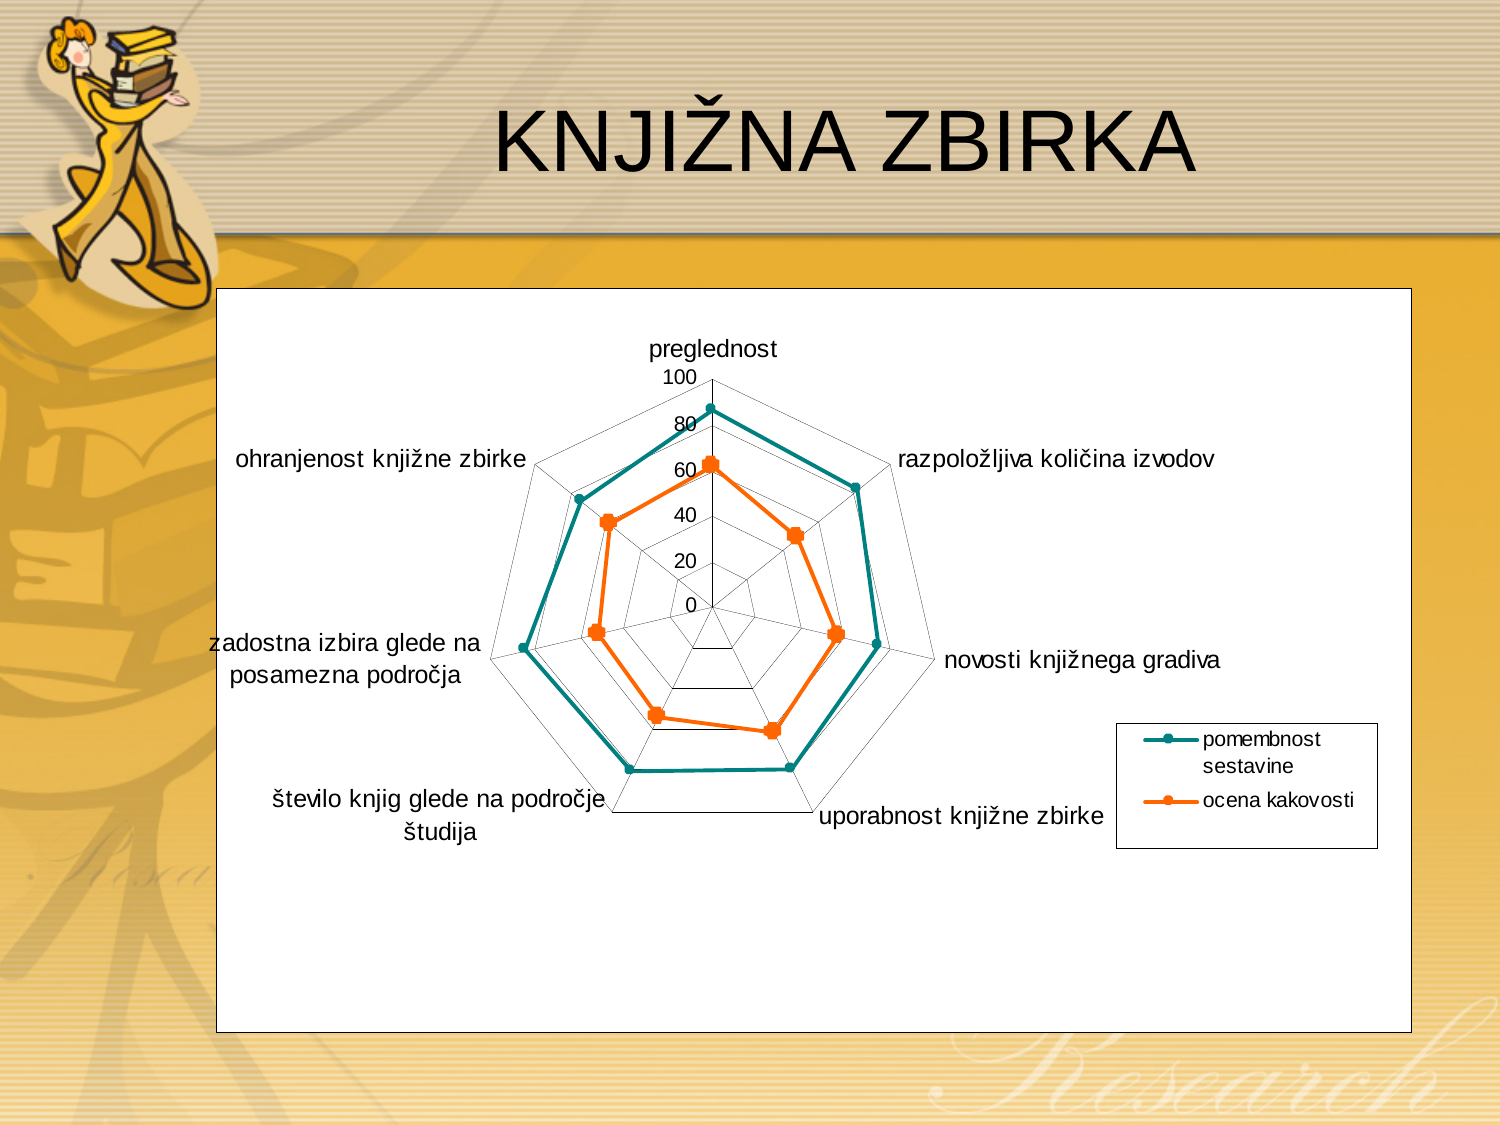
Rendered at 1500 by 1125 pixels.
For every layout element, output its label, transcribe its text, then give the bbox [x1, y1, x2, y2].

picture [0, 0, 1500, 1125]
title KNJIŽNA ZBIRKA [218, 42, 1471, 197]
